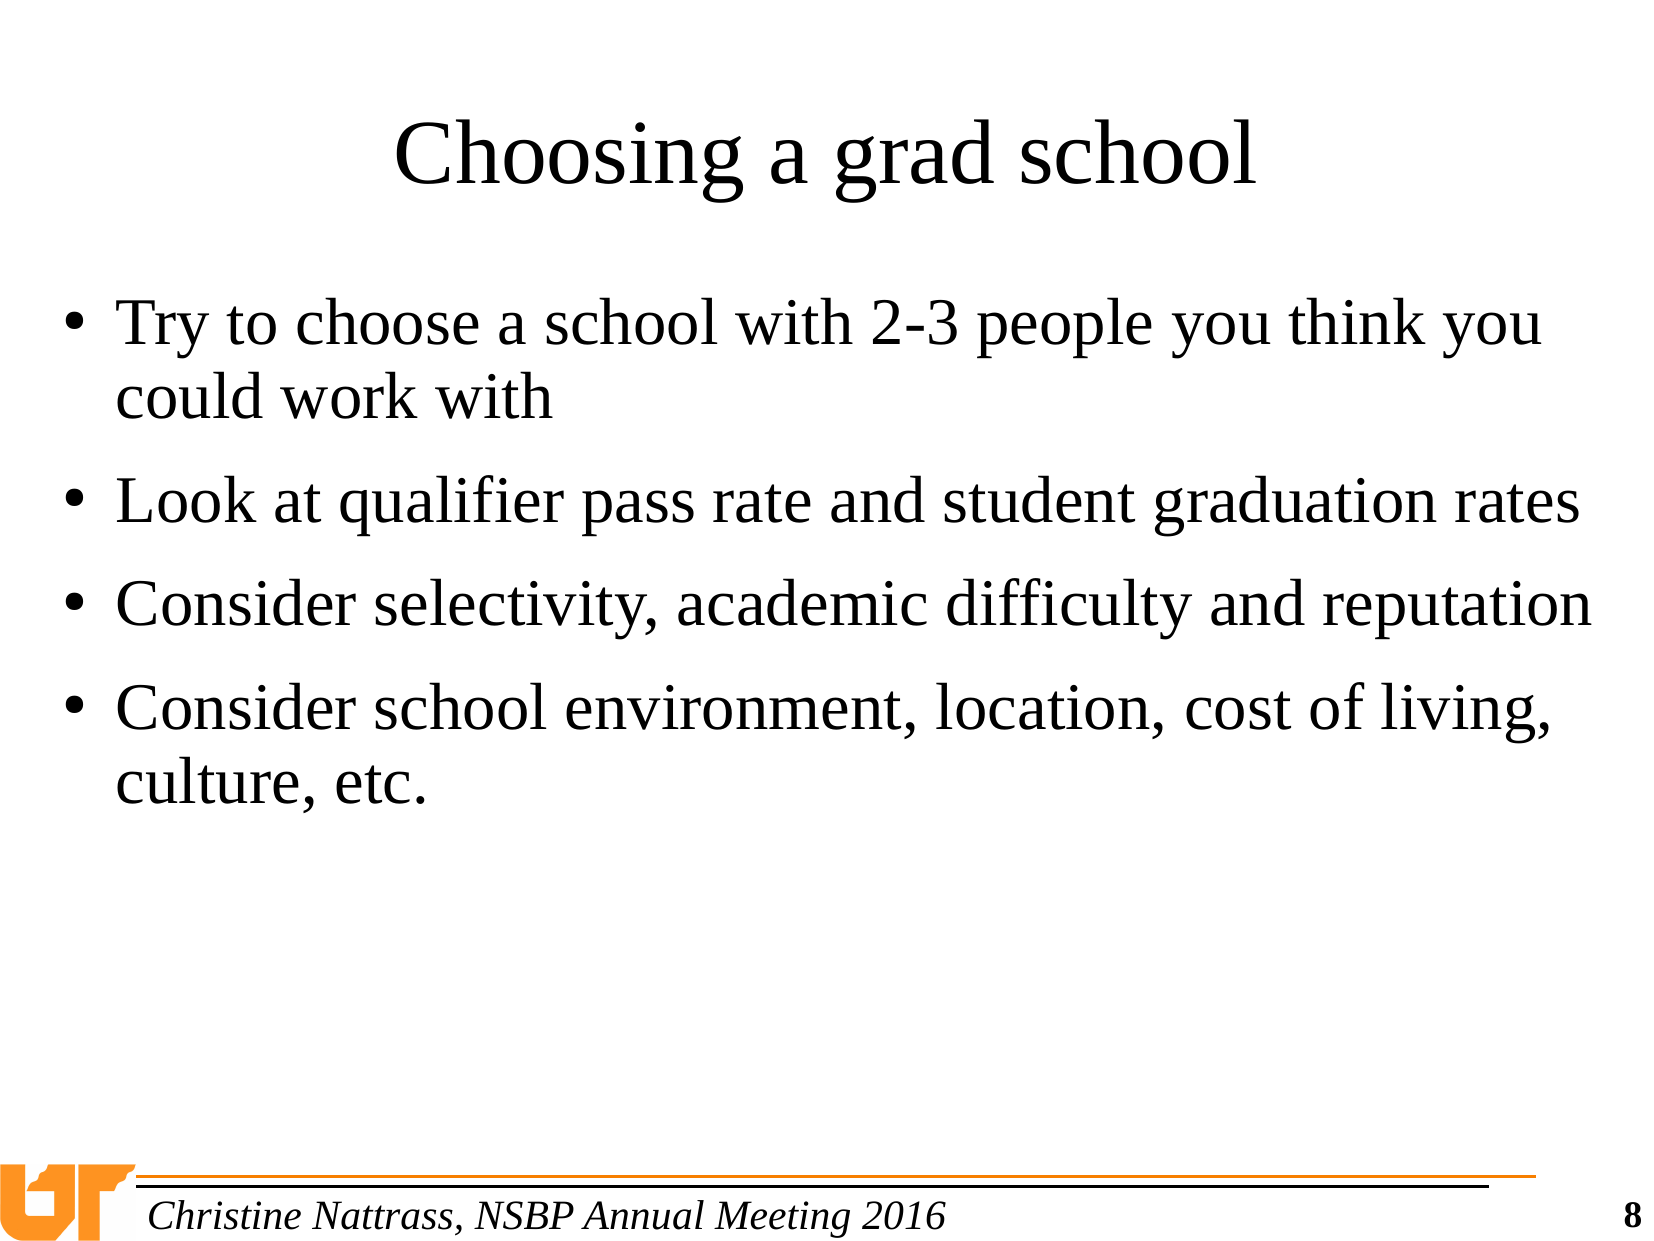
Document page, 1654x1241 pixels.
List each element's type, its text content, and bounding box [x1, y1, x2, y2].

title Choosing a grad school [82, 49, 1571, 257]
picture [0, 1164, 136, 1241]
list Try to choose a school with 2-3 people you think you could work with Look at qualifier pass rate and student graduation rates Consider selectivity, academic difficulty and reputation Consider school environment, location, cost of living, culture, etc. [45, 285, 1654, 1005]
